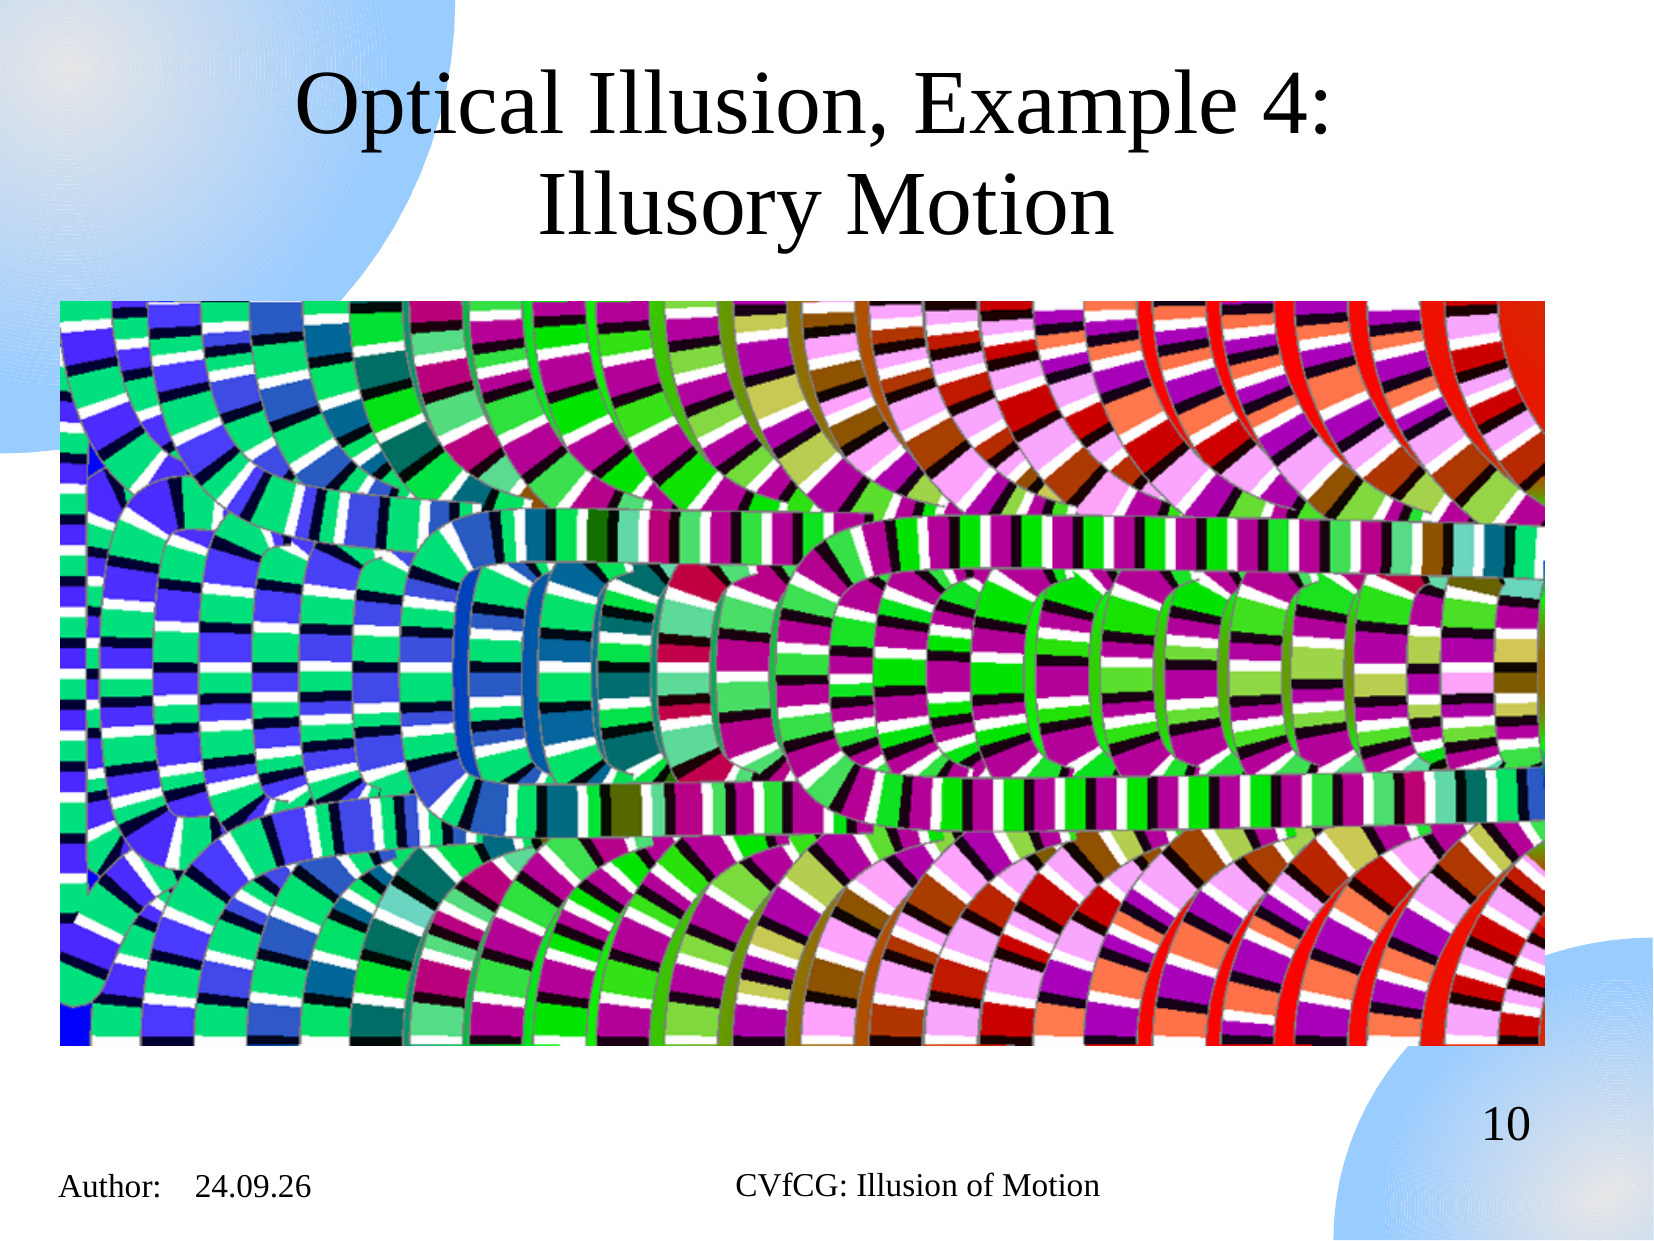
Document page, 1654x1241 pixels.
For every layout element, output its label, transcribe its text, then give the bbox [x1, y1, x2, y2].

picture [60, 301, 1545, 1046]
text_box CVfCG: Illusion of Motion [735, 1166, 1346, 1204]
text_box <number> [1401, 1095, 1611, 1152]
title Optical Illusion, Example 4: Illusory Motion [82, 49, 1571, 257]
